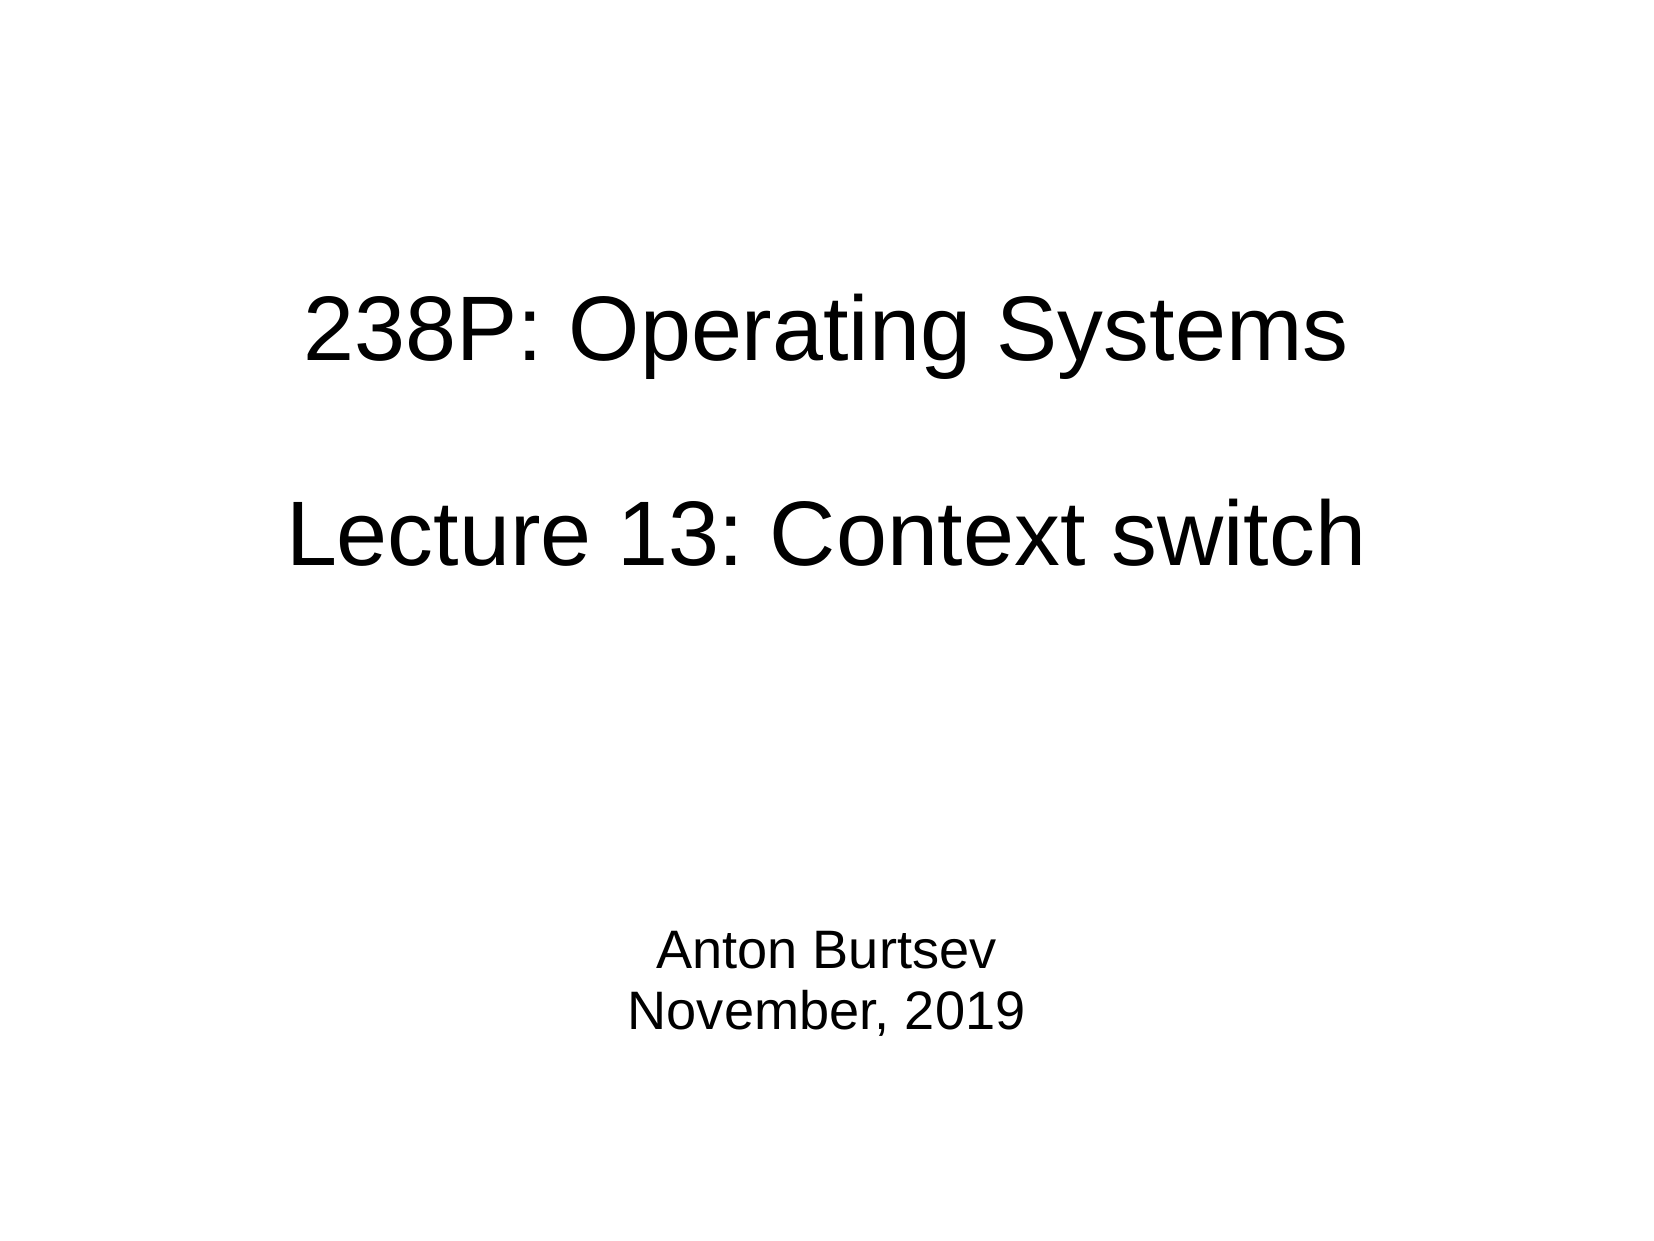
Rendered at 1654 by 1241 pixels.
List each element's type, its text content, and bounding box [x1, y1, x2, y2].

subtitle Anton Burtsev November, 2019 [82, 637, 1571, 1109]
title 238P: Operating Systems Lecture 13: Context switch [82, 113, 1571, 637]
